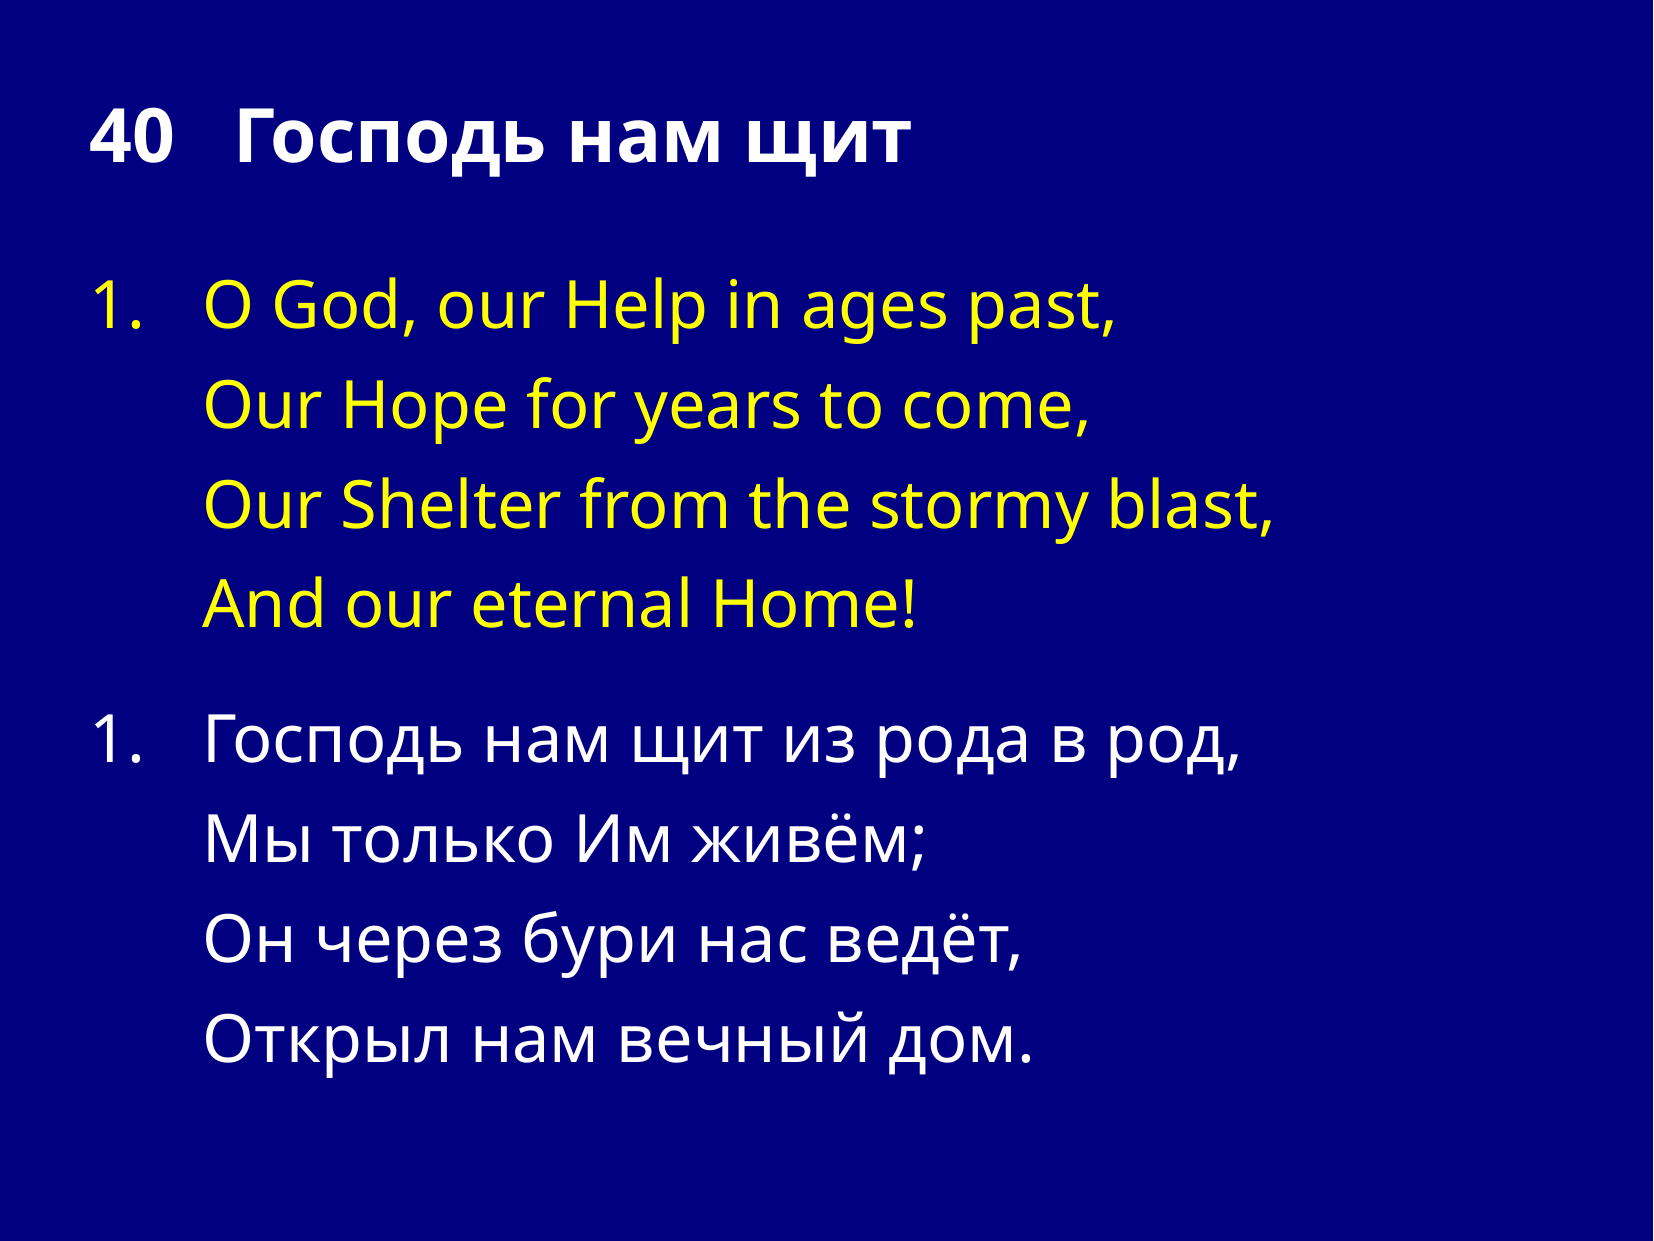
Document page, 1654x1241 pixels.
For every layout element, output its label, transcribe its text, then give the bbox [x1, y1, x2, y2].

text_box 1. O God, our Help in ages past, Our Hope for years to come, Our Shelter from the stormy blast, And our eternal Home! [75, 188, 1576, 638]
text_box 1. Господь нам щит из рода в род, Мы только Им живём; Он через бури нас ведёт, Открыл нам вечный дом. [75, 675, 1576, 1163]
text_box 40 Господь нам щит [75, 75, 1576, 188]
